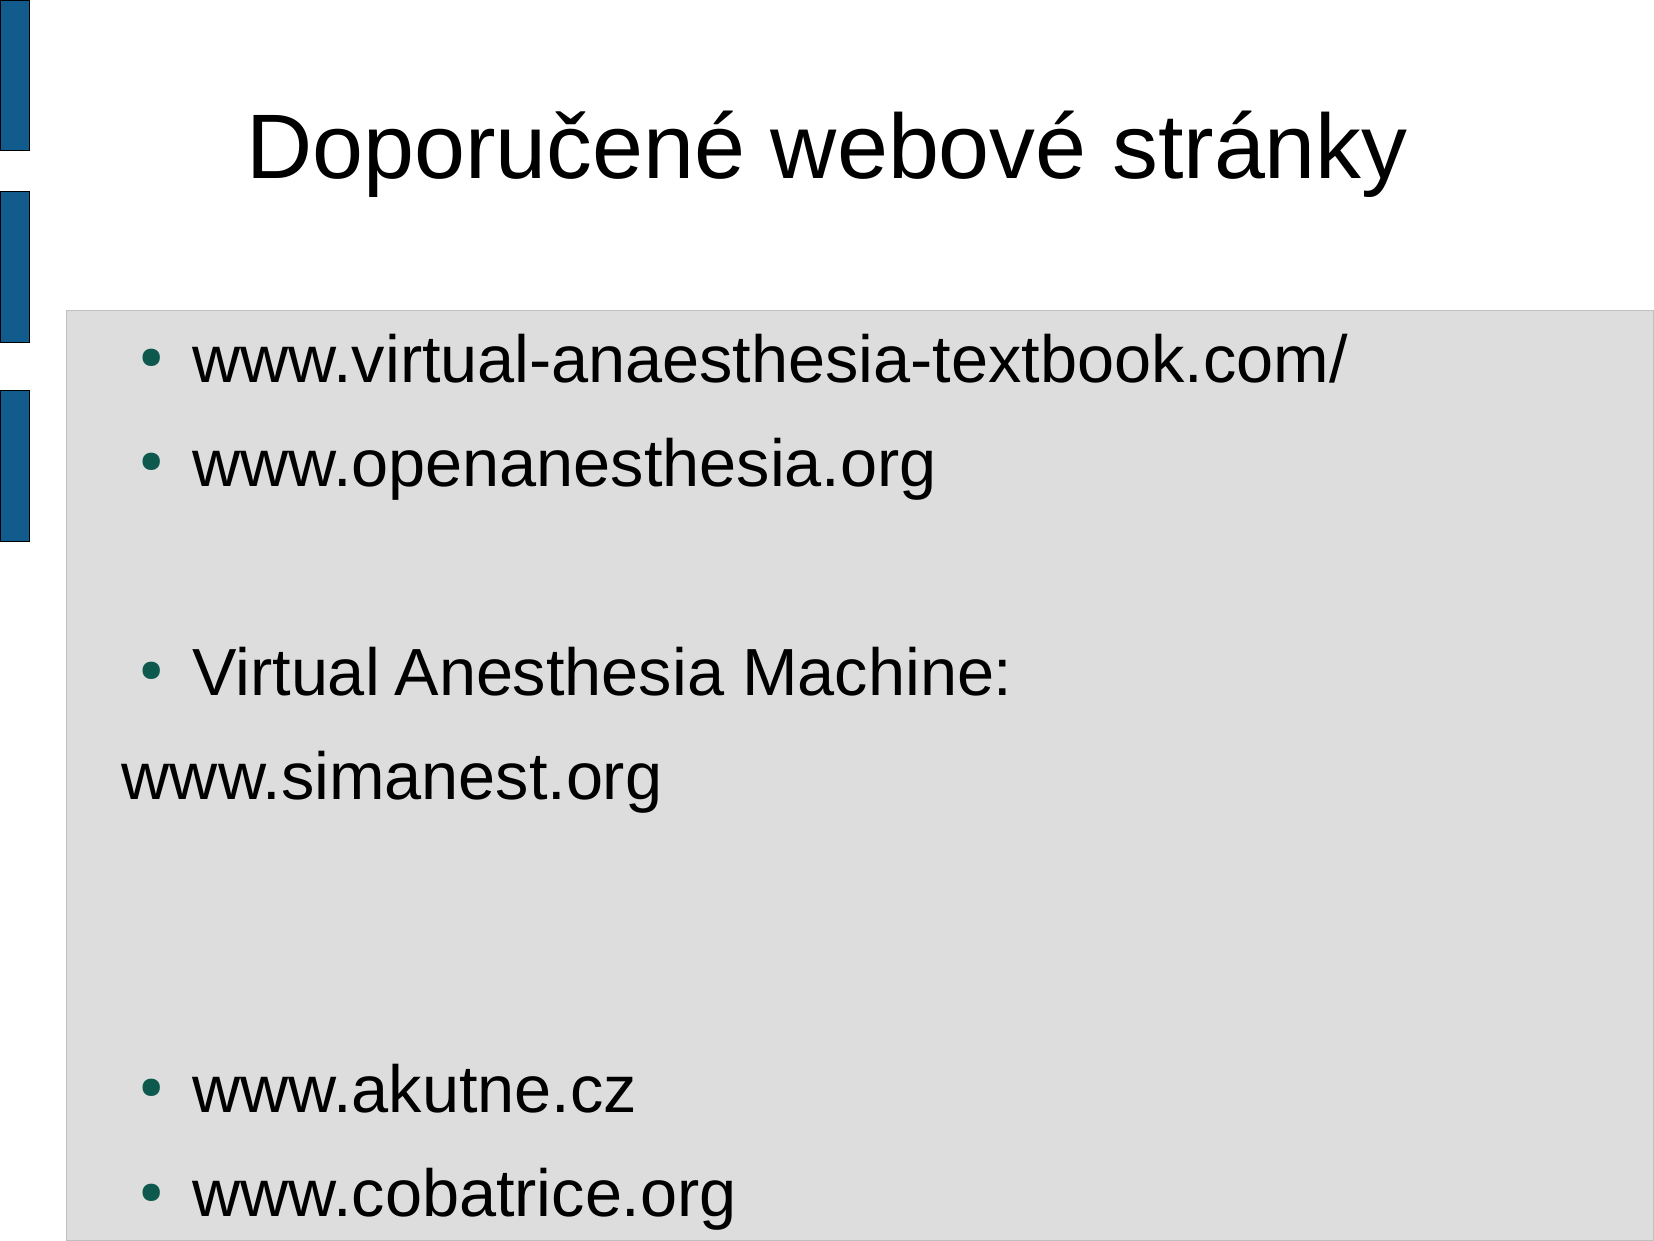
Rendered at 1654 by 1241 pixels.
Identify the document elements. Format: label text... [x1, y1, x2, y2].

title Doporučené webové stránky [121, 46, 1534, 254]
list www.virtual-anaesthesia-textbook.com/ www.openanesthesia.org Virtual Anesthesia Machine: www.simanest.org www.akutne.cz www.cobatrice.org [121, 322, 1561, 1232]
